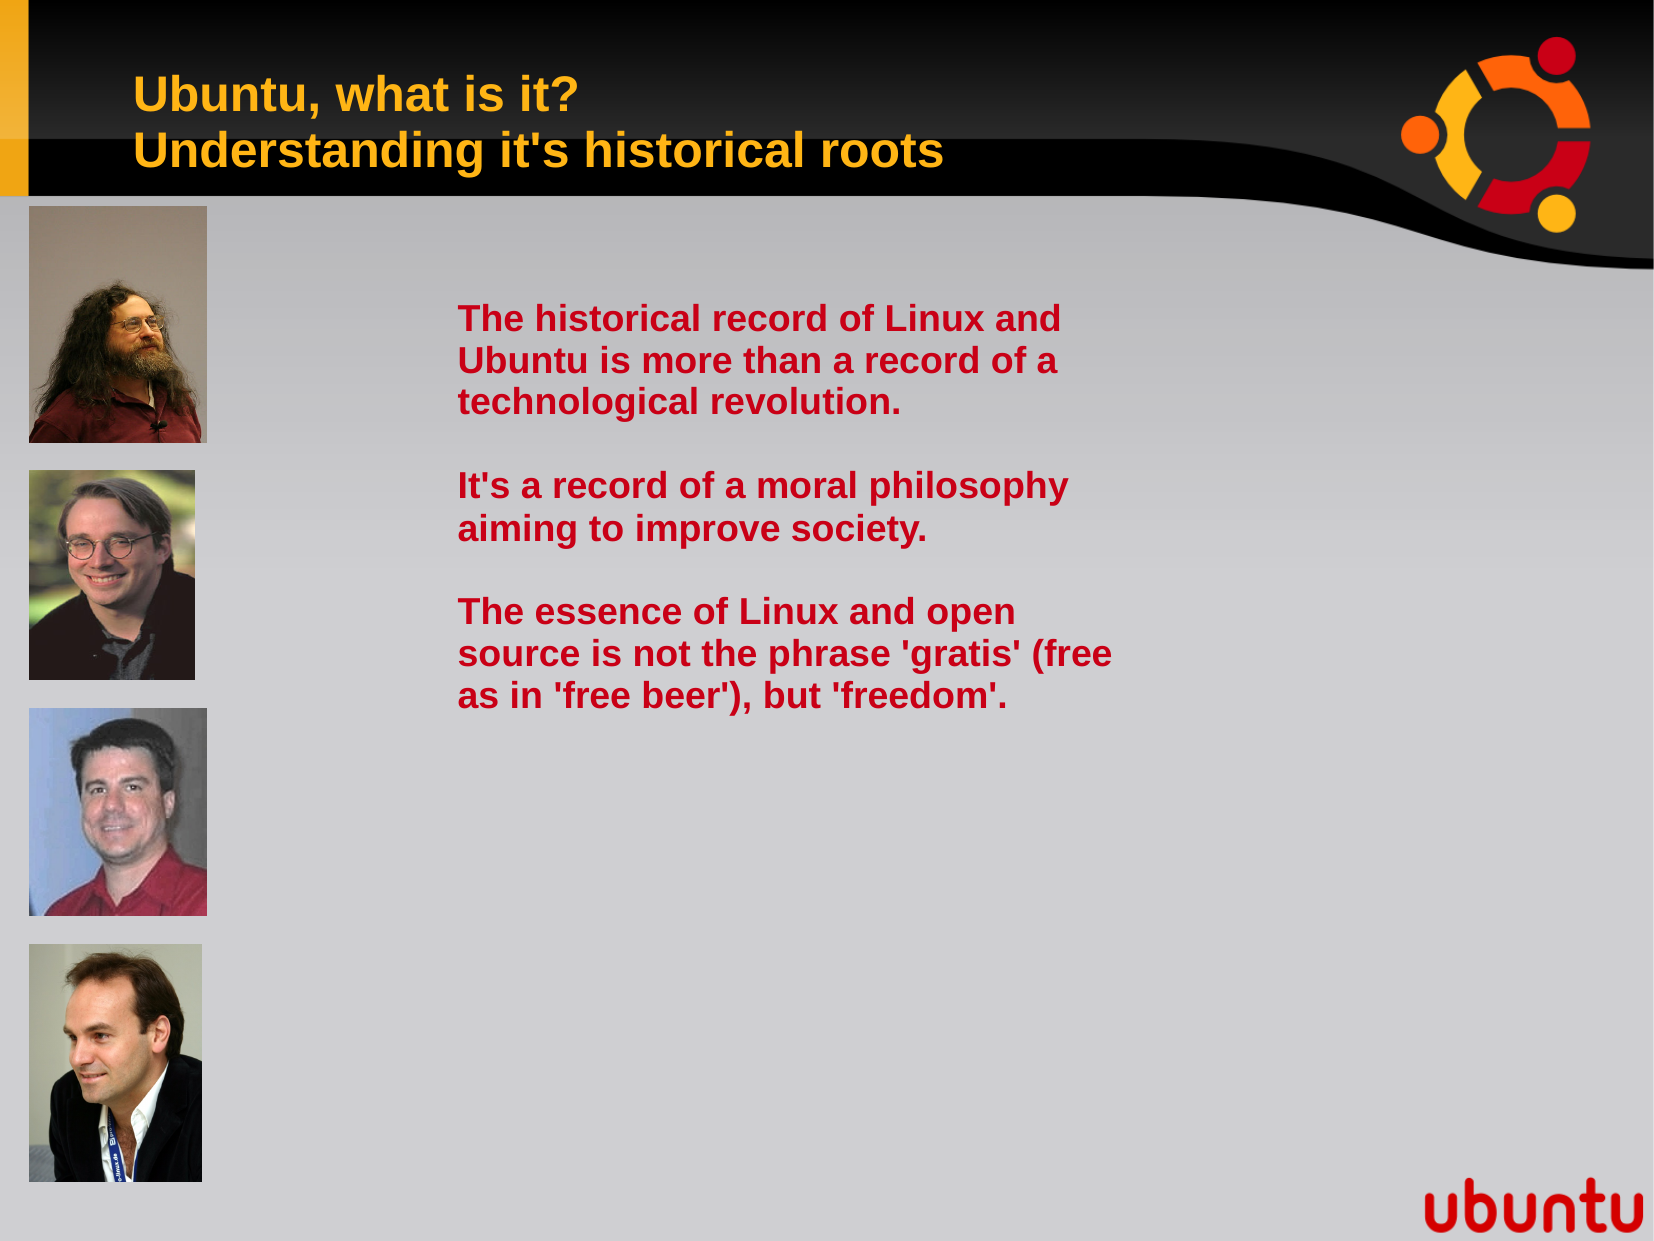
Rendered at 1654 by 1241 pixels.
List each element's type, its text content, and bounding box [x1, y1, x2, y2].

text_box The historical record of Linux and Ubuntu is more than a record of a technological revolution. It's a record of a moral philosophy aiming to improve society. The essence of Linux and open source is not the phrase 'gratis' (free as in 'free beer'), but 'freedom'. [442, 289, 1152, 725]
picture [0, 0, 1654, 1241]
text_box Ubuntu, what is it? Understanding it's historical roots [118, 59, 1093, 186]
